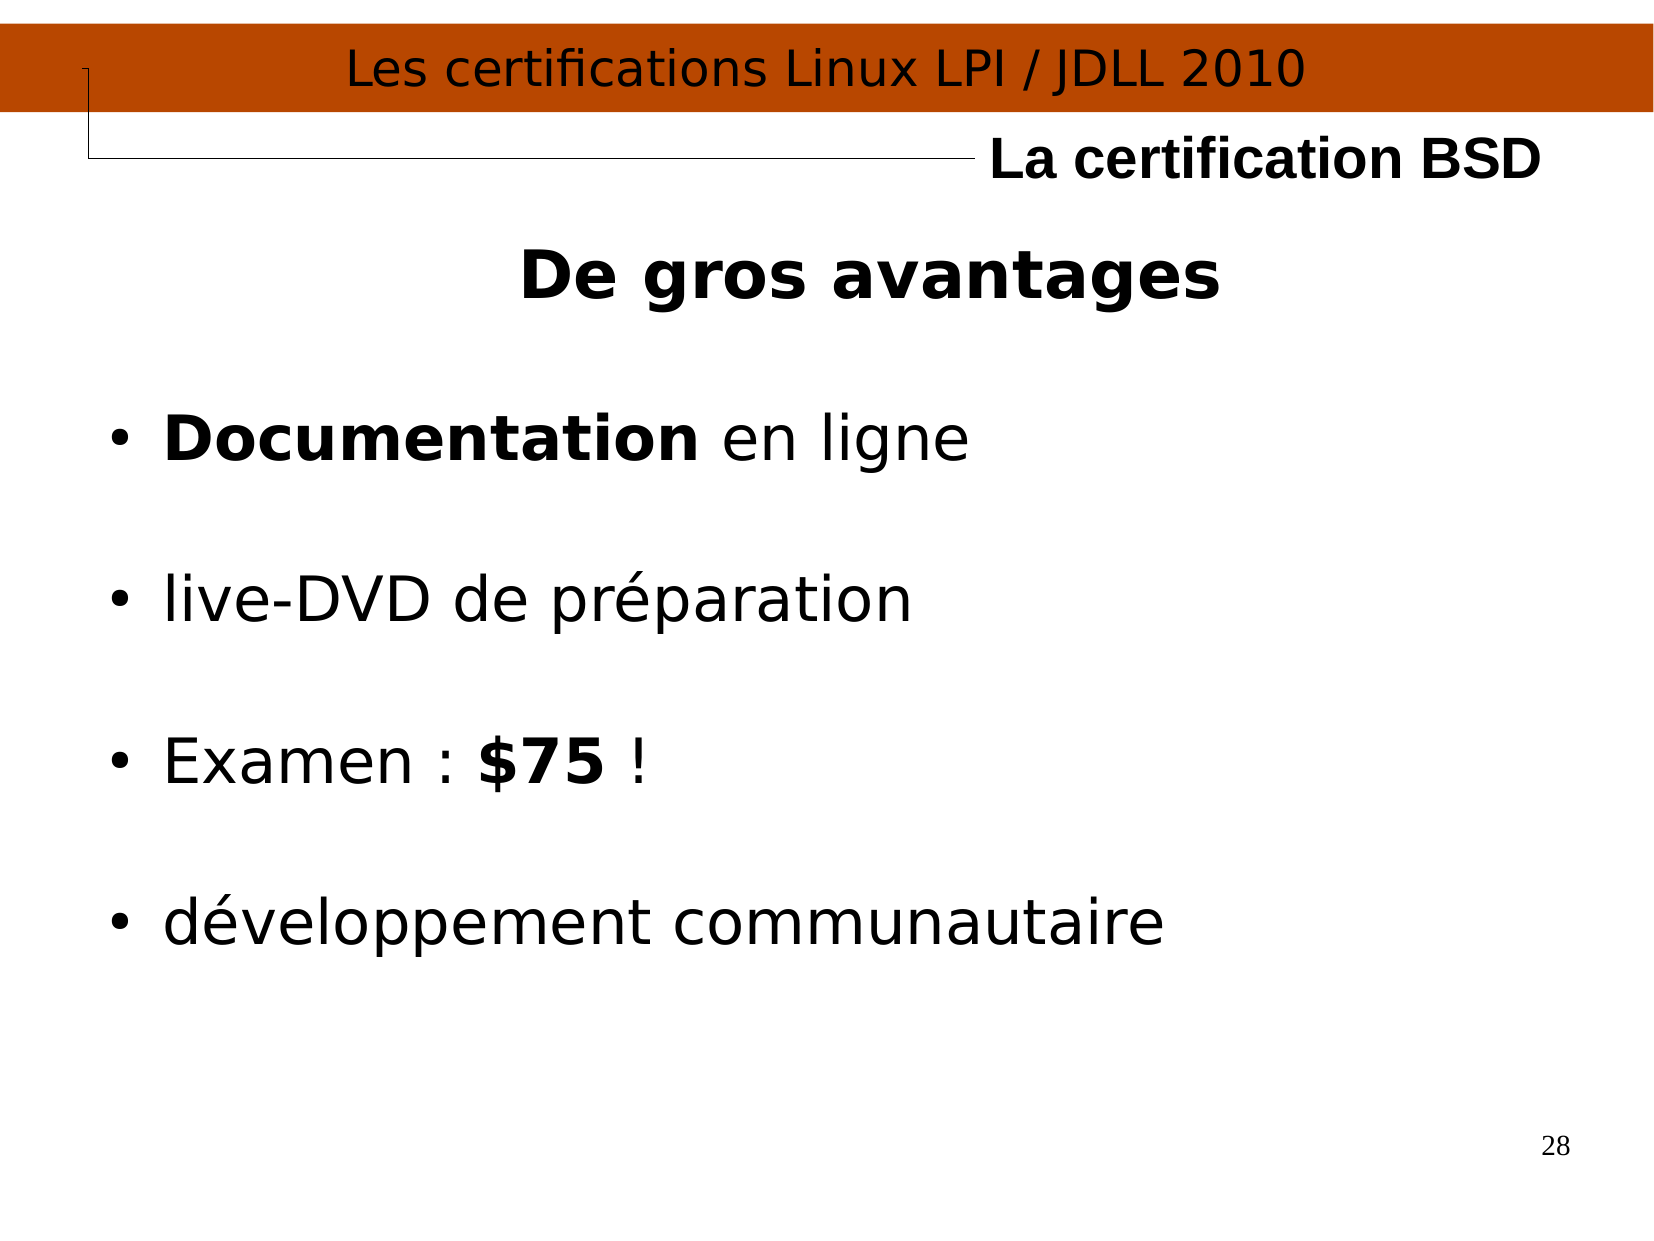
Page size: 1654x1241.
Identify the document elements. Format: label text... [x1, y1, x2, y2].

list De gros avantages Documentation en ligne live-DVD de préparation Examen : $75 ! développement communautaire [91, 236, 1580, 1047]
text_box [0, 23, 1654, 113]
title Les certifications Linux LPI / JDLL 2010 [82, 39, 1571, 99]
text_box La certification BSD [974, 118, 1654, 198]
